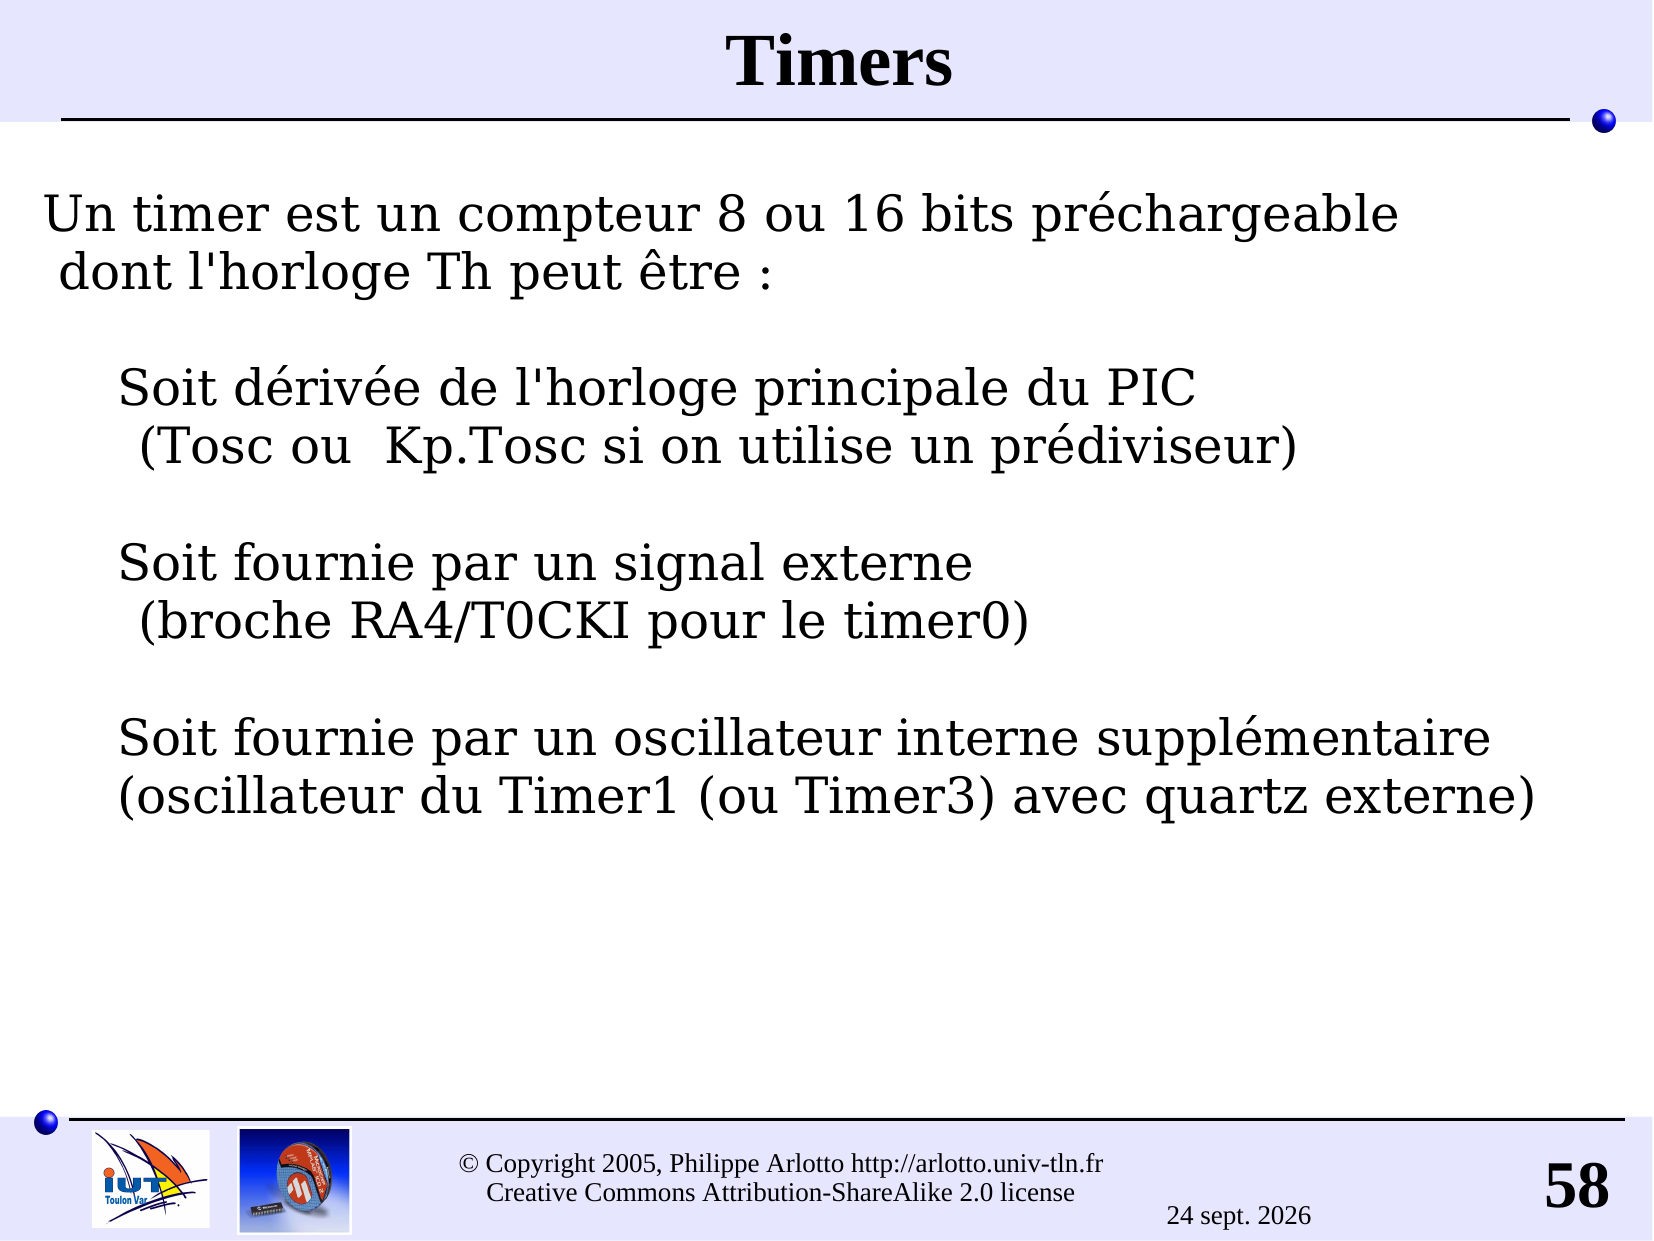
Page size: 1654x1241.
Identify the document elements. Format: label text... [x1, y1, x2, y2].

text_box Un timer est un compteur 8 ou 16 bits préchargeable dont l'horloge Th peut être : Soit dérivée de l'horloge principale du PIC (Tosc ou Kp.Tosc si on utilise un prédiviseur) Soit fournie par un signal externe (broche RA4/T0CKI pour le timer0) Soit fournie par un oscillateur interne supplémentaire (oscillateur du Timer1 (ou Timer3) avec quartz externe) [42, 184, 1554, 884]
title Timers [95, 14, 1585, 107]
picture [237, 1126, 352, 1235]
